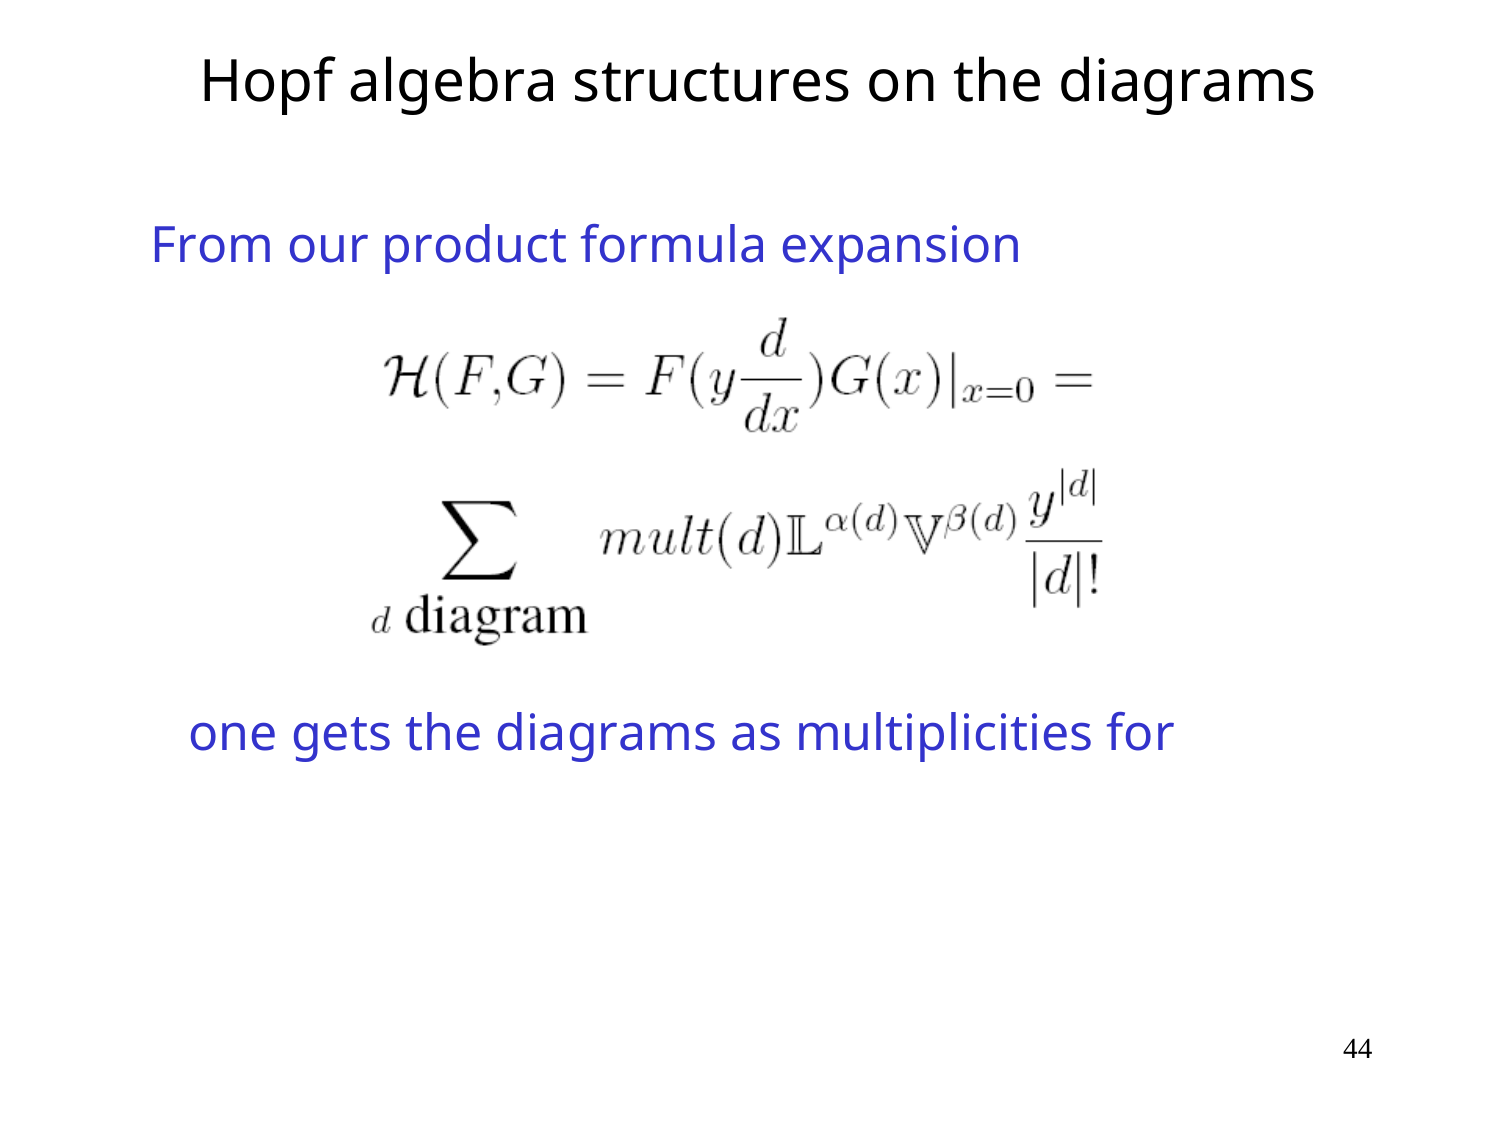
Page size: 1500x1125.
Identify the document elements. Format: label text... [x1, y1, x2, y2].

text_box one gets the diagrams as multiplicities for monomials in the (Ln) and (Vm). [173, 692, 1204, 1125]
text_box From our product formula expansion [135, 205, 1039, 281]
picture [350, 299, 1126, 663]
text_box Hopf algebra structures on the diagrams [27, 35, 1490, 122]
